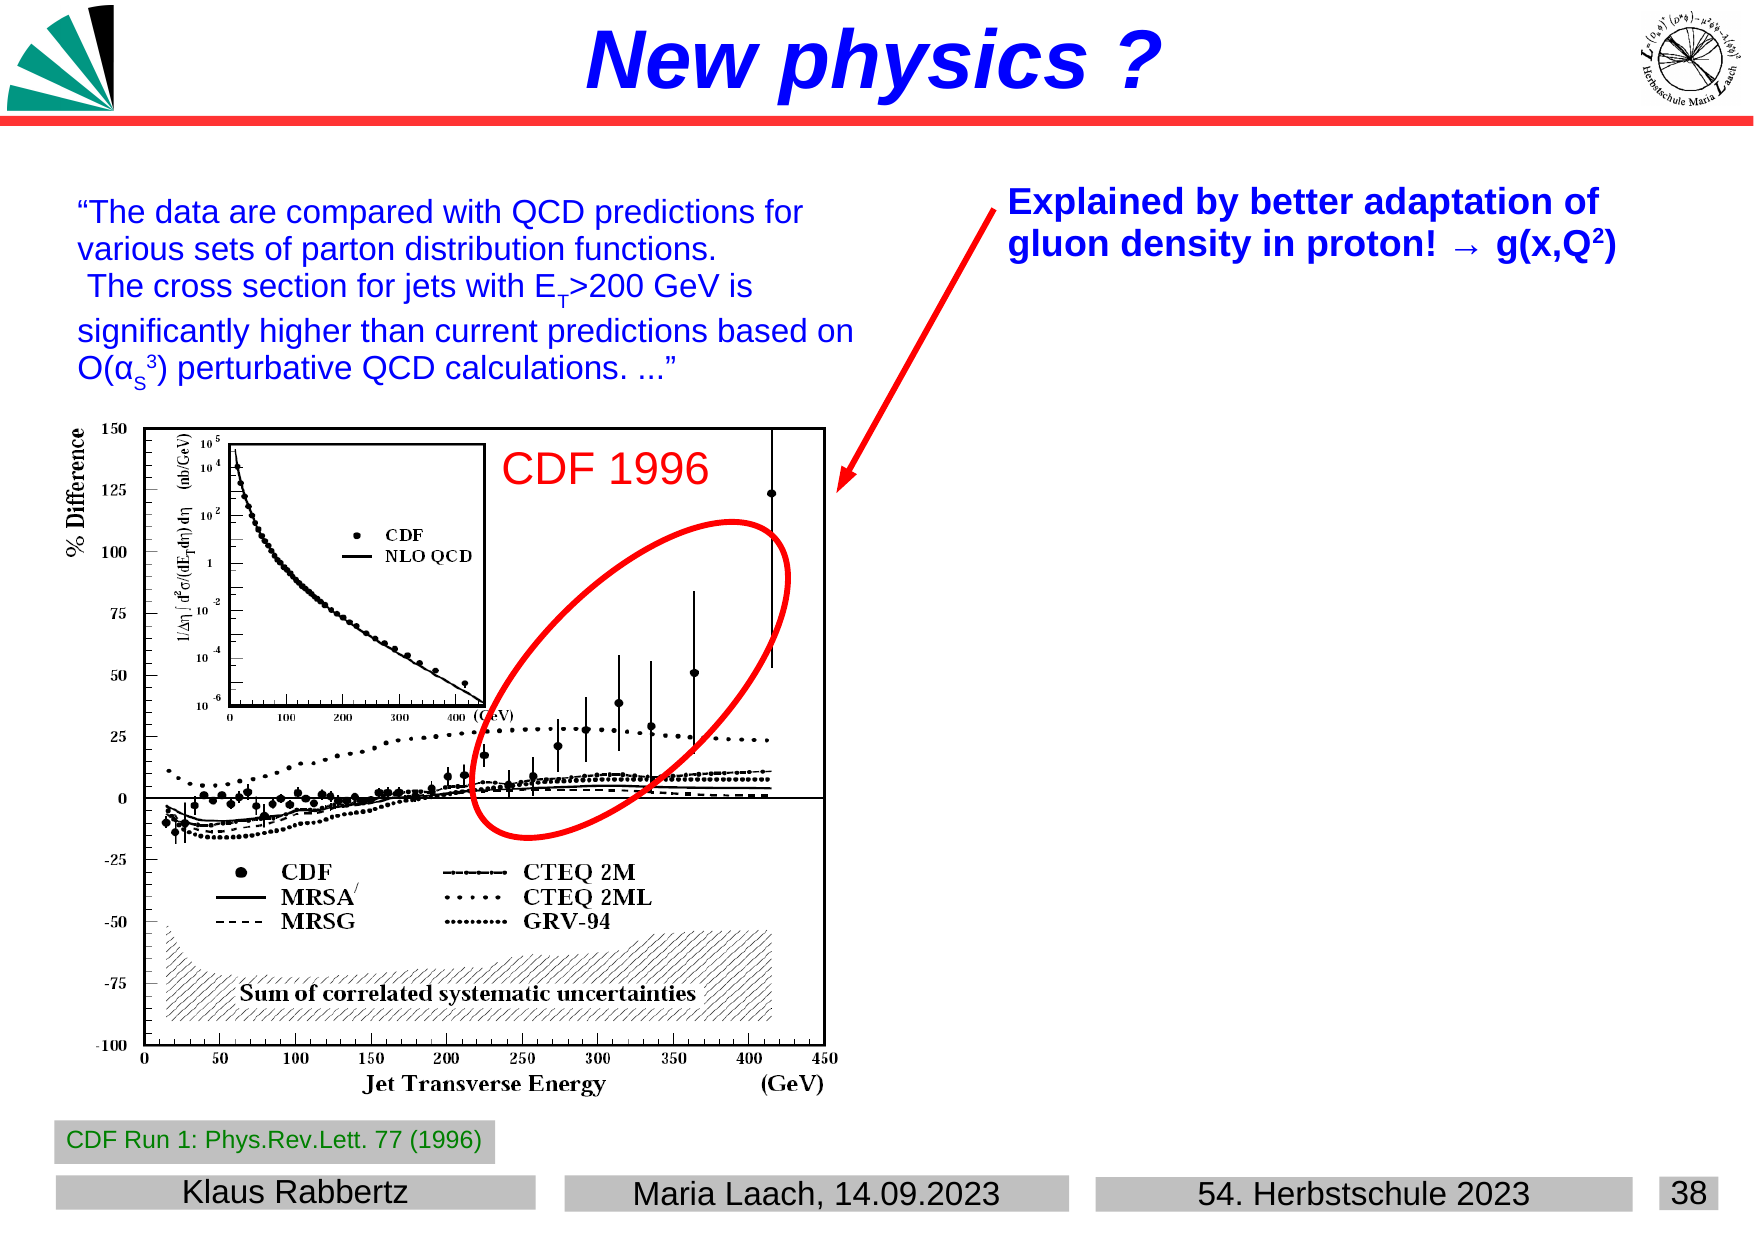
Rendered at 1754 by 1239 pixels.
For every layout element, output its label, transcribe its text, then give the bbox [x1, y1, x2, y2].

picture [1641, 11, 1741, 106]
text_box CDF 1996 [489, 436, 723, 501]
text_box Explained by better adaptation of gluon density in proton! → g(x,Q2) [995, 174, 1733, 438]
text_box CDF Run 1: Phys.Rev.Lett. 77 (1996) [54, 1120, 496, 1164]
picture [59, 414, 844, 1103]
text_box “The data are compared with QCD predictions for various sets of parton distribution functions. The cross section for jets with ET>200 GeV is significantly higher than current predictions based on O(αS3) perturbative QCD calculations. ...” [65, 187, 868, 403]
picture [7, 5, 114, 112]
title New physics ? [120, 8, 1629, 112]
